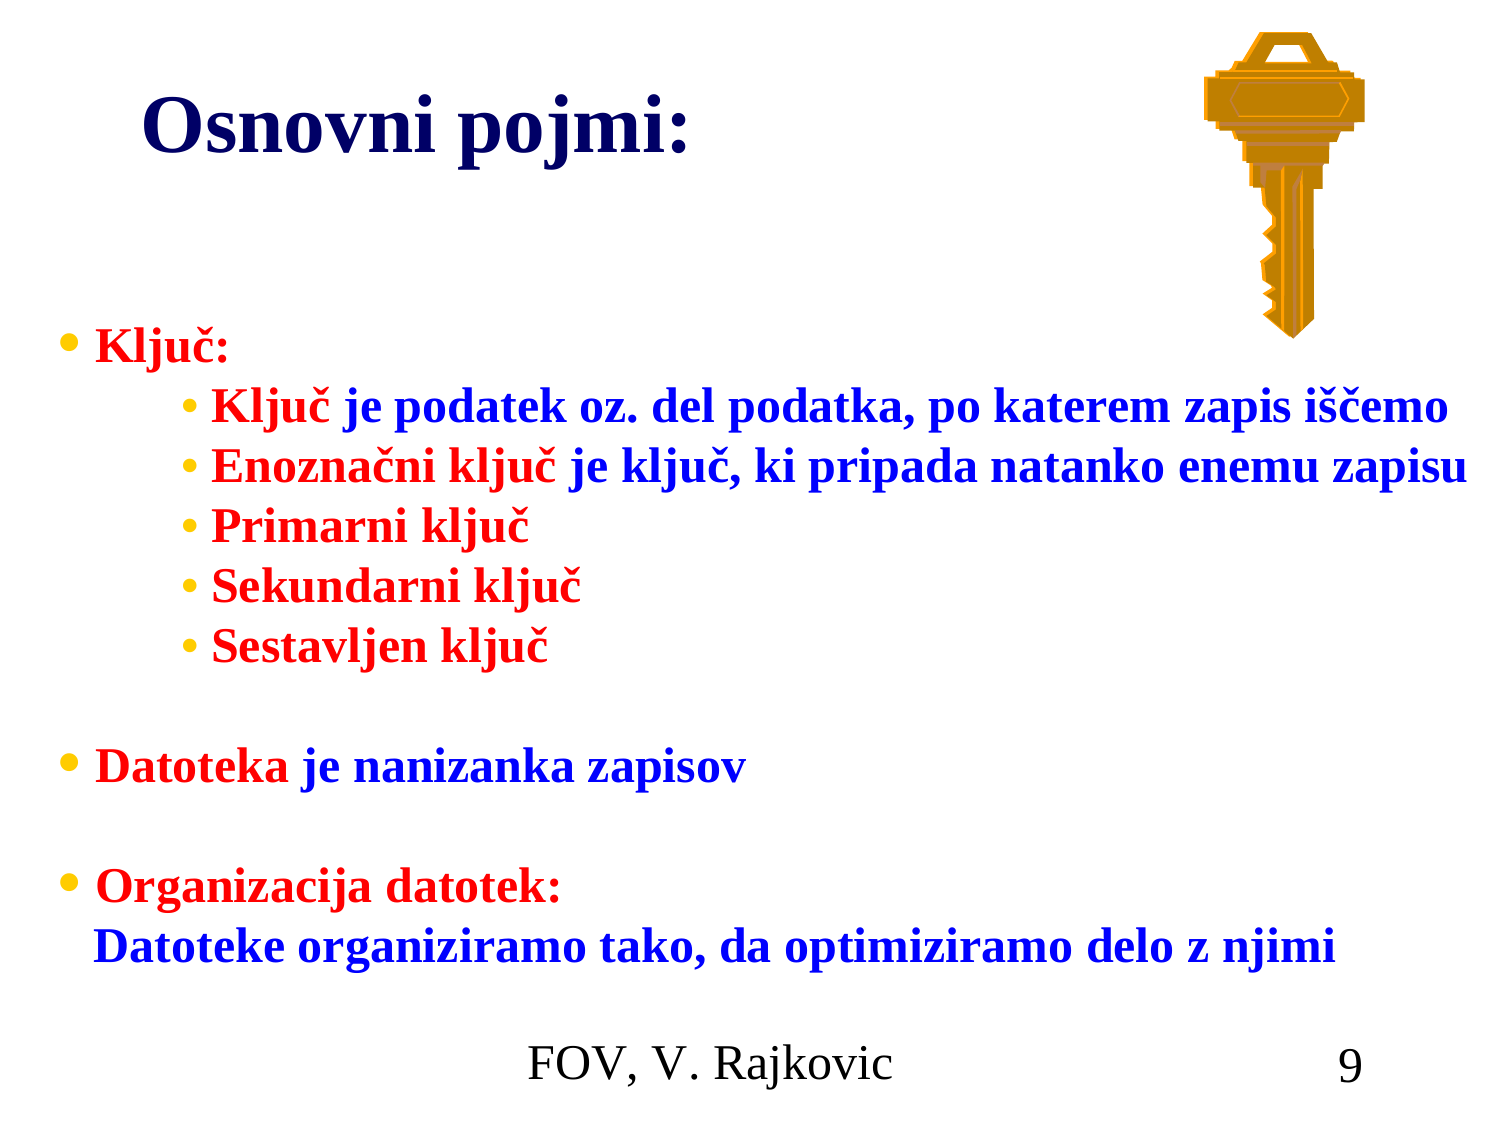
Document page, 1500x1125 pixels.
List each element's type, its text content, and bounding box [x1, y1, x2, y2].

text_box Osnovni pojmi: [125, 62, 709, 178]
picture [1204, 32, 1366, 339]
text_box Ključ: • Ključ je podatek oz. del podatka, po katerem zapis iščemo • Enoznačni ključ je ključ, ki pripada natanko enemu zapisu • Primarni ključ • Sekundarni ključ • Sestavljen ključ Datoteka je nanizanka zapisov Organizacija datotek: Datoteke organiziramo tako, da optimiziramo delo z njimi [41, 304, 1484, 981]
